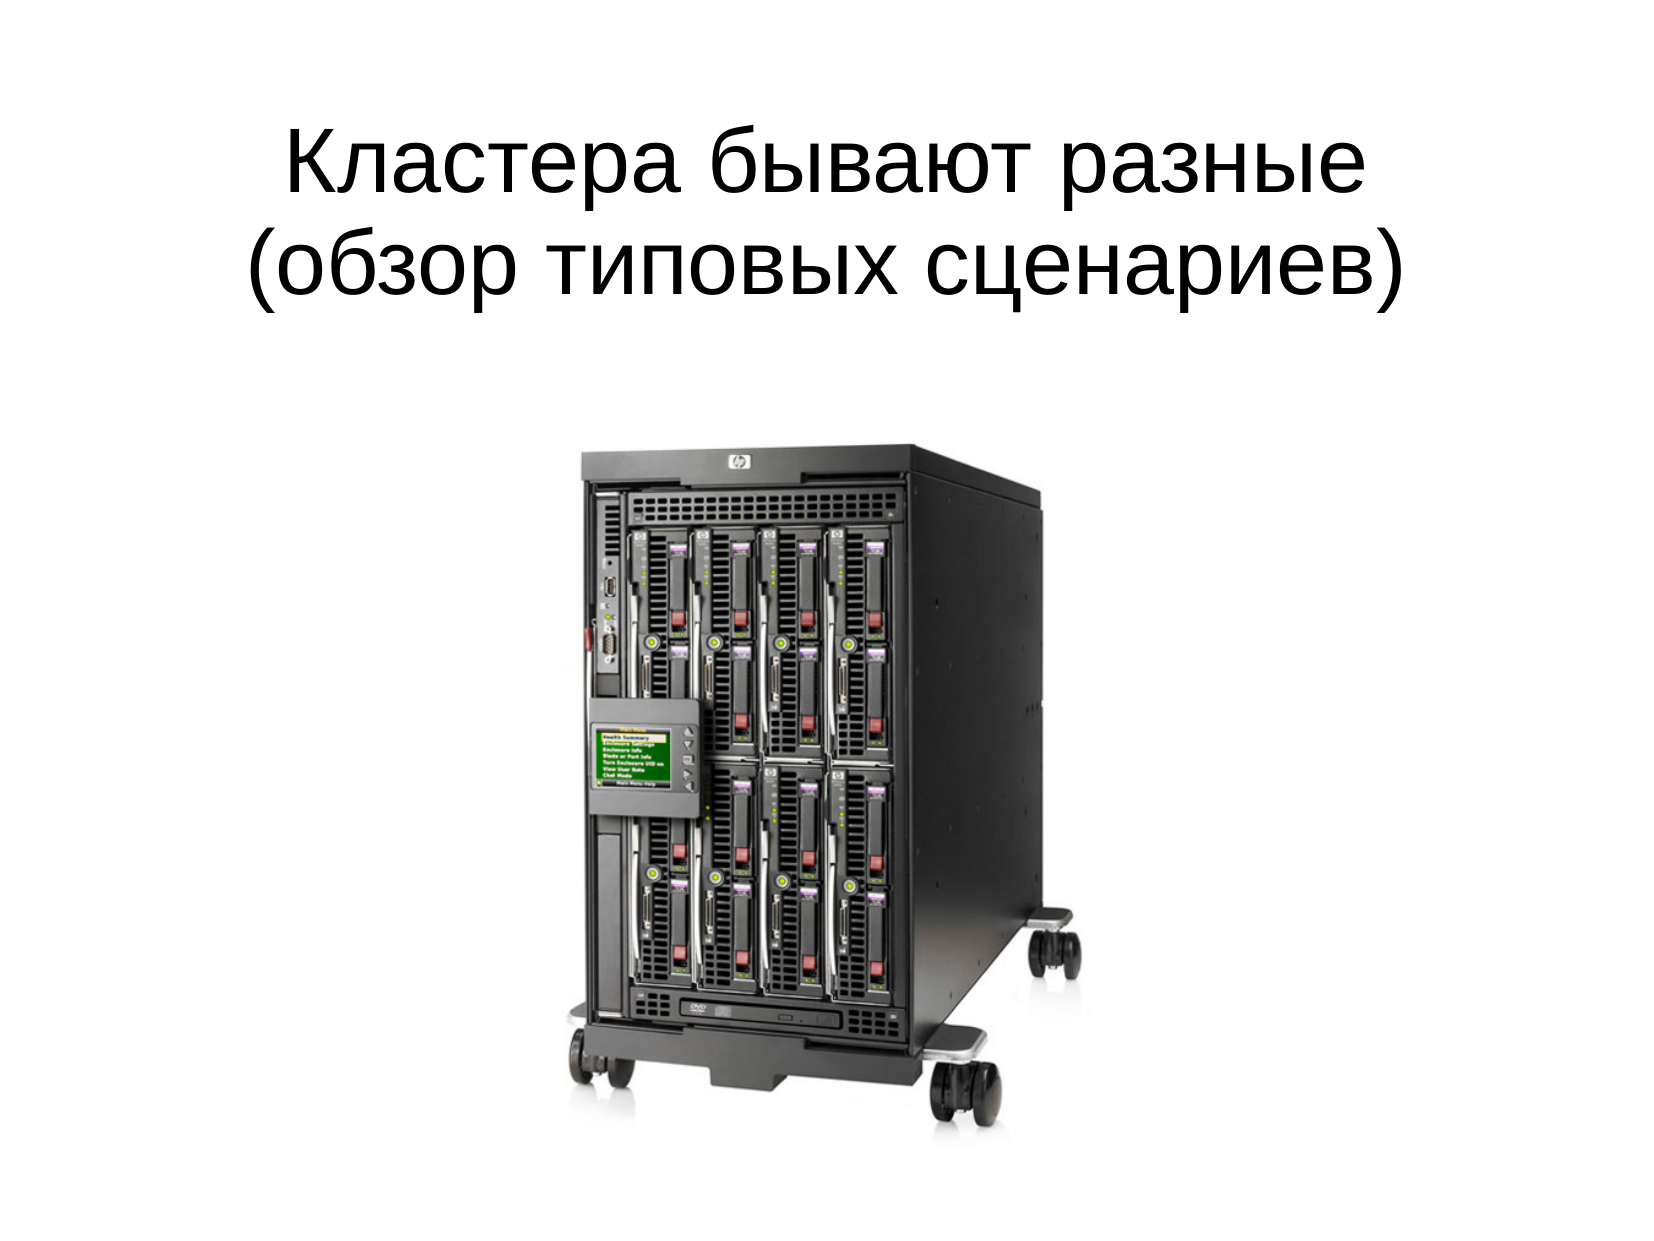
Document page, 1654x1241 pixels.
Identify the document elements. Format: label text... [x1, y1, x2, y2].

title Кластера бывают разные (обзор типовых сценариев) [82, 108, 1571, 316]
picture [555, 438, 1094, 1146]
